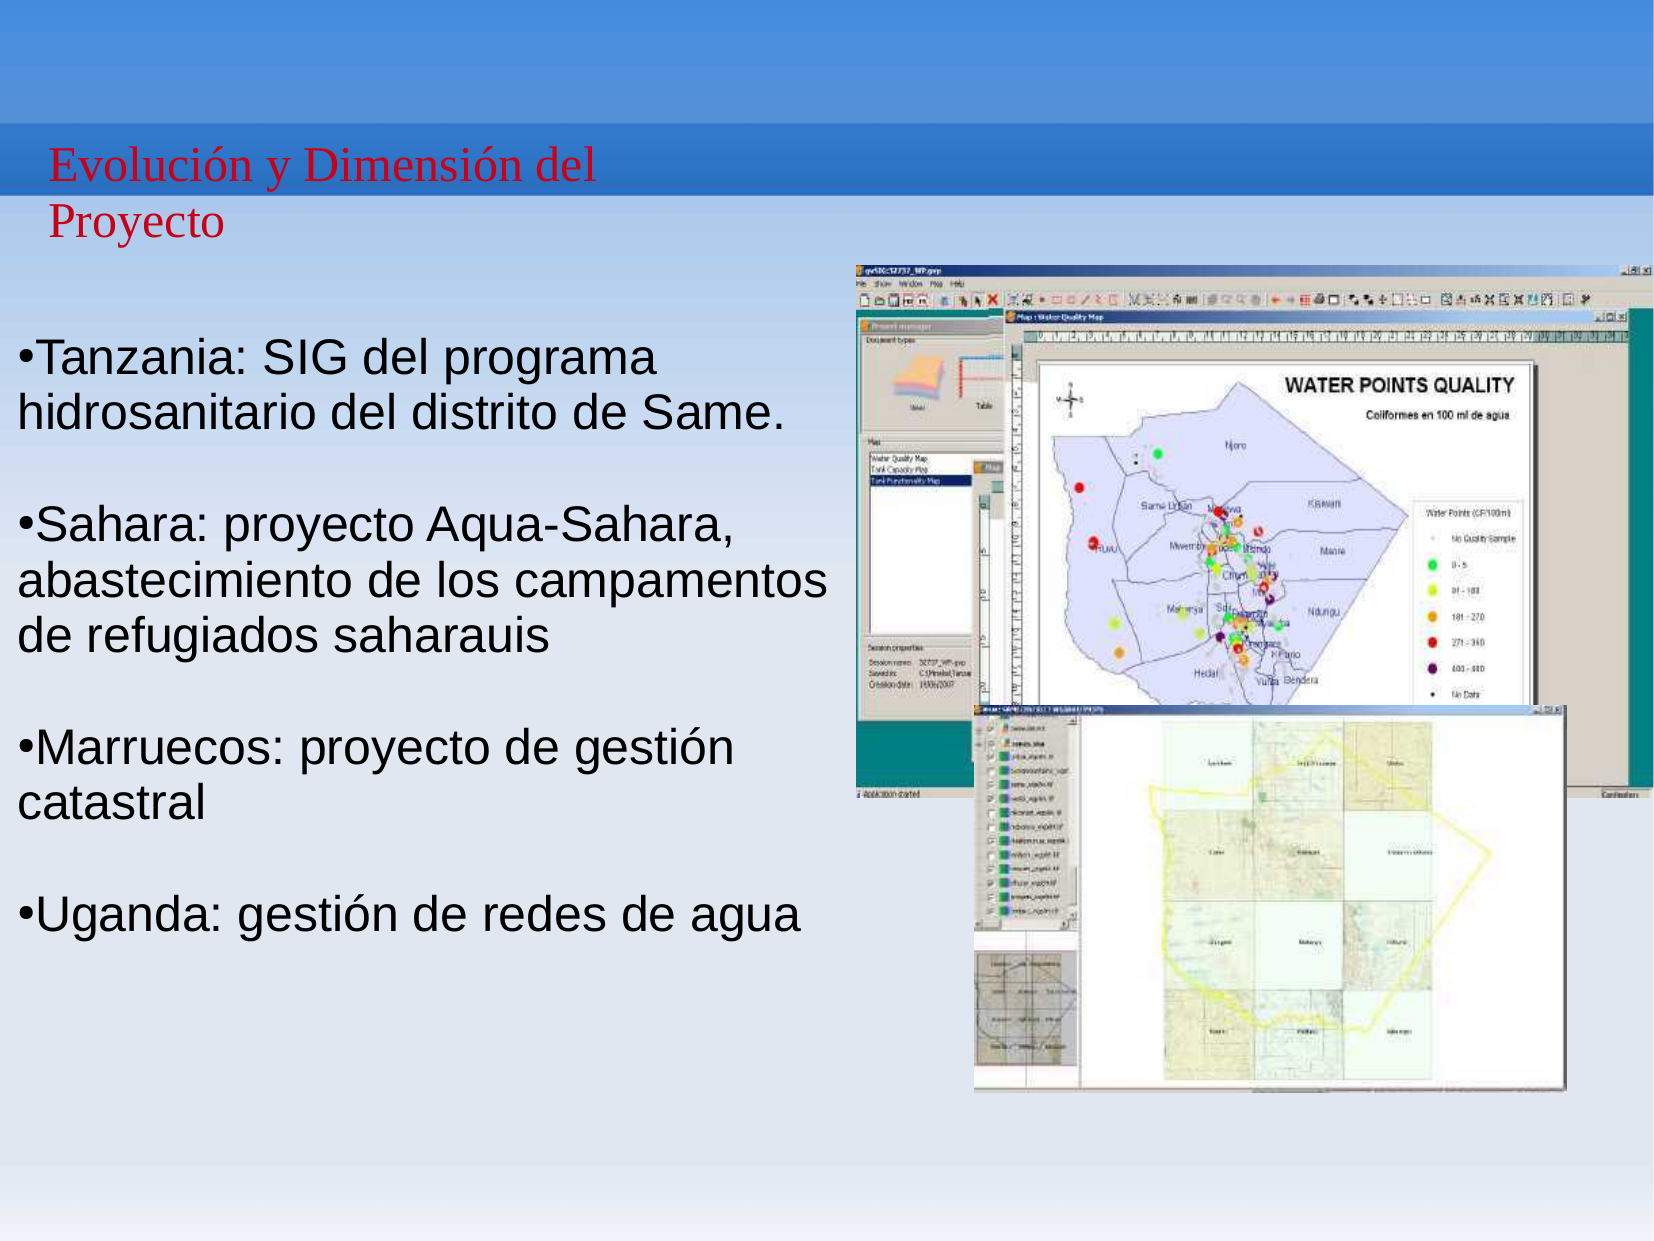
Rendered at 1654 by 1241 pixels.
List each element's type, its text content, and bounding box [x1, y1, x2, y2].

text_box Tanzania: SIG del programa hidrosanitario del distrito de Same. Sahara: proyecto Aqua-Sahara, abastecimiento de los campamentos de refugiados saharauis Marruecos: proyecto de gestión catastral Uganda: gestión de redes de agua [2, 265, 886, 1123]
text_box Evolución y Dimensión del Proyecto [33, 129, 798, 206]
picture [0, 0, 1654, 1241]
